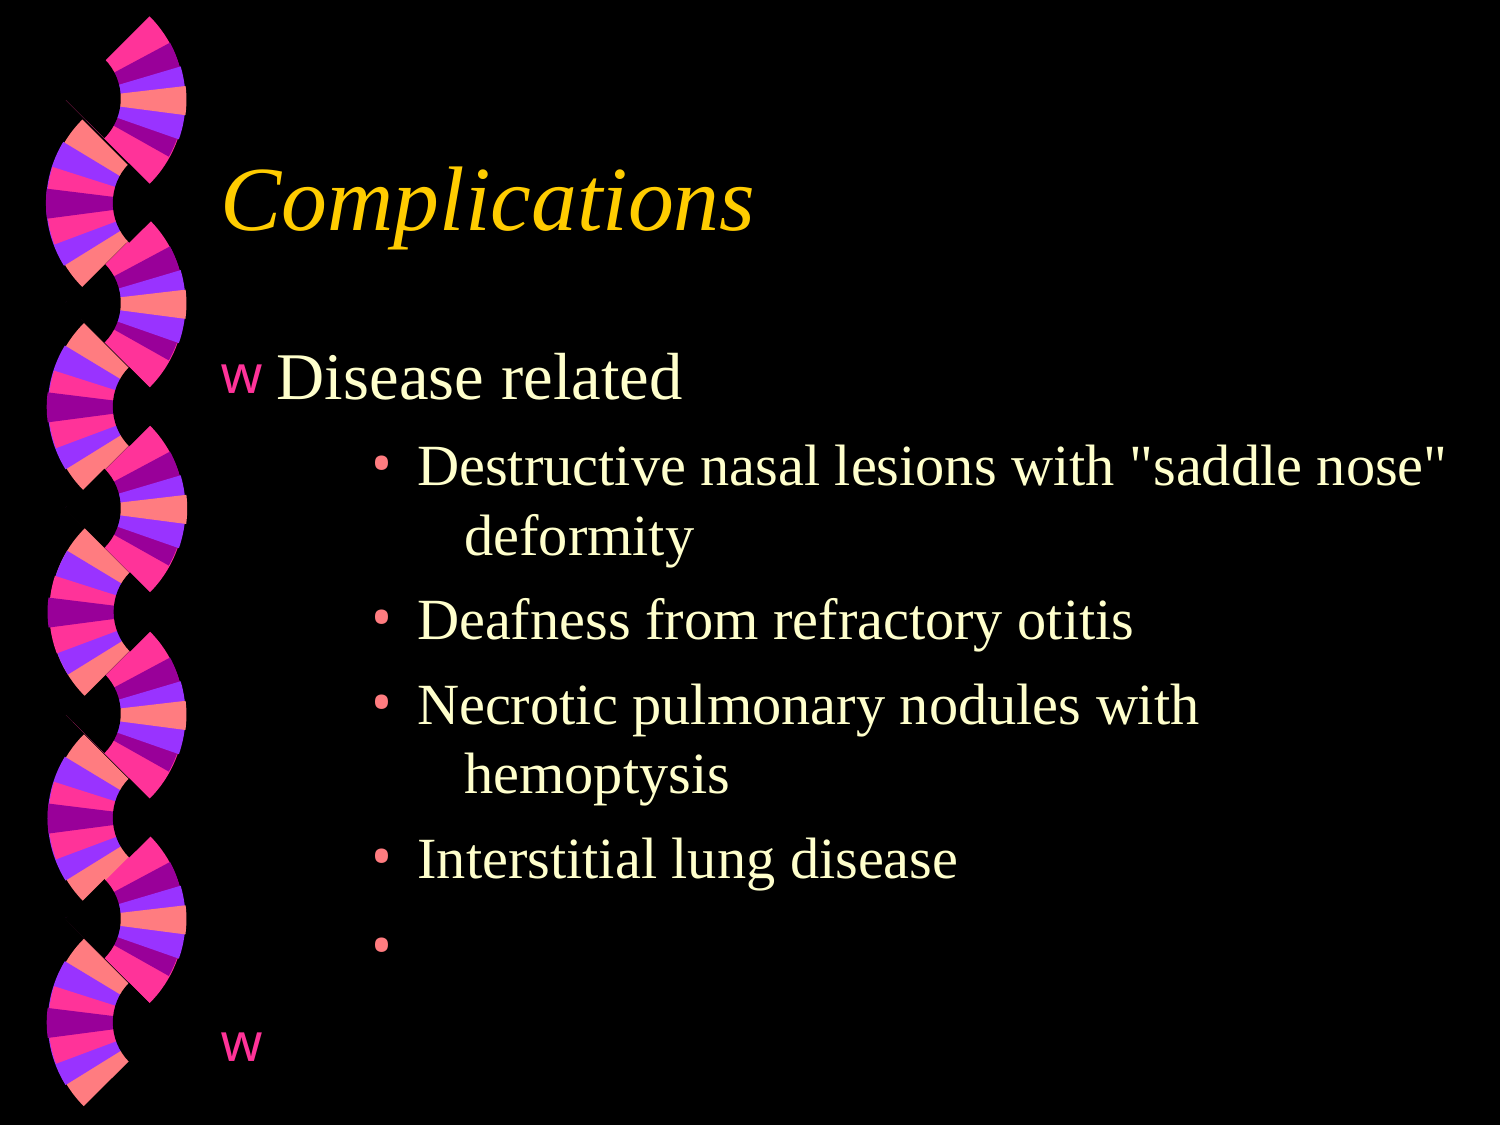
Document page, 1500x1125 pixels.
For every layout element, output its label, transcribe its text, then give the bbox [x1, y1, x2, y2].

list Disease related Destructive nasal lesions with "saddle nose" deformity Deafness from refractory otitis Necrotic pulmonary nodules with hemoptysis Interstitial lung disease [205, 324, 1481, 1000]
title Complications [205, 99, 1481, 288]
